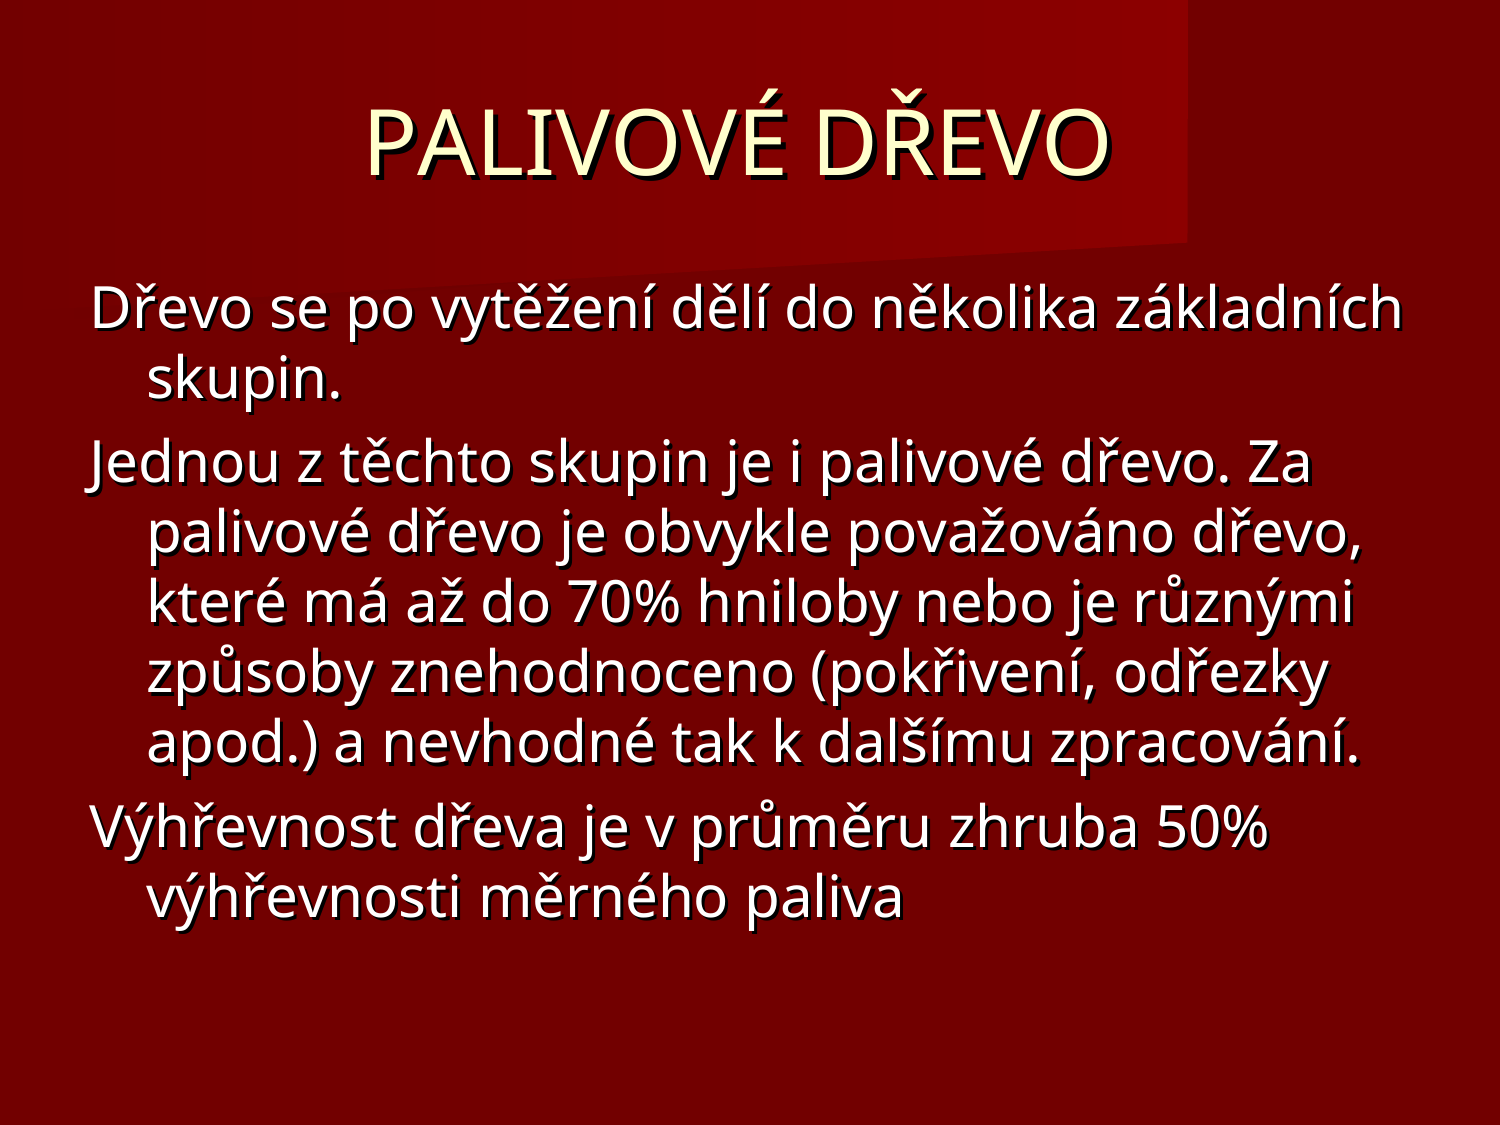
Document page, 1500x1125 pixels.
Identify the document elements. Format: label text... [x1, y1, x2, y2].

list Dřevo se po vytěžení dělí do několika základních skupin. Jednou z těchto skupin je i palivové dřevo. Za palivové dřevo je obvykle považováno dřevo, které má až do 70% hniloby nebo je různými způsoby znehodnoceno (pokřivení, odřezky apod.) a nevhodné tak k dalšímu zpracování. Výhřevnost dřeva je v průměru zhruba 50% výhřevnosti měrného paliva [75, 262, 1426, 1001]
title PALIVOVÉ DŘEVO [75, 45, 1426, 233]
